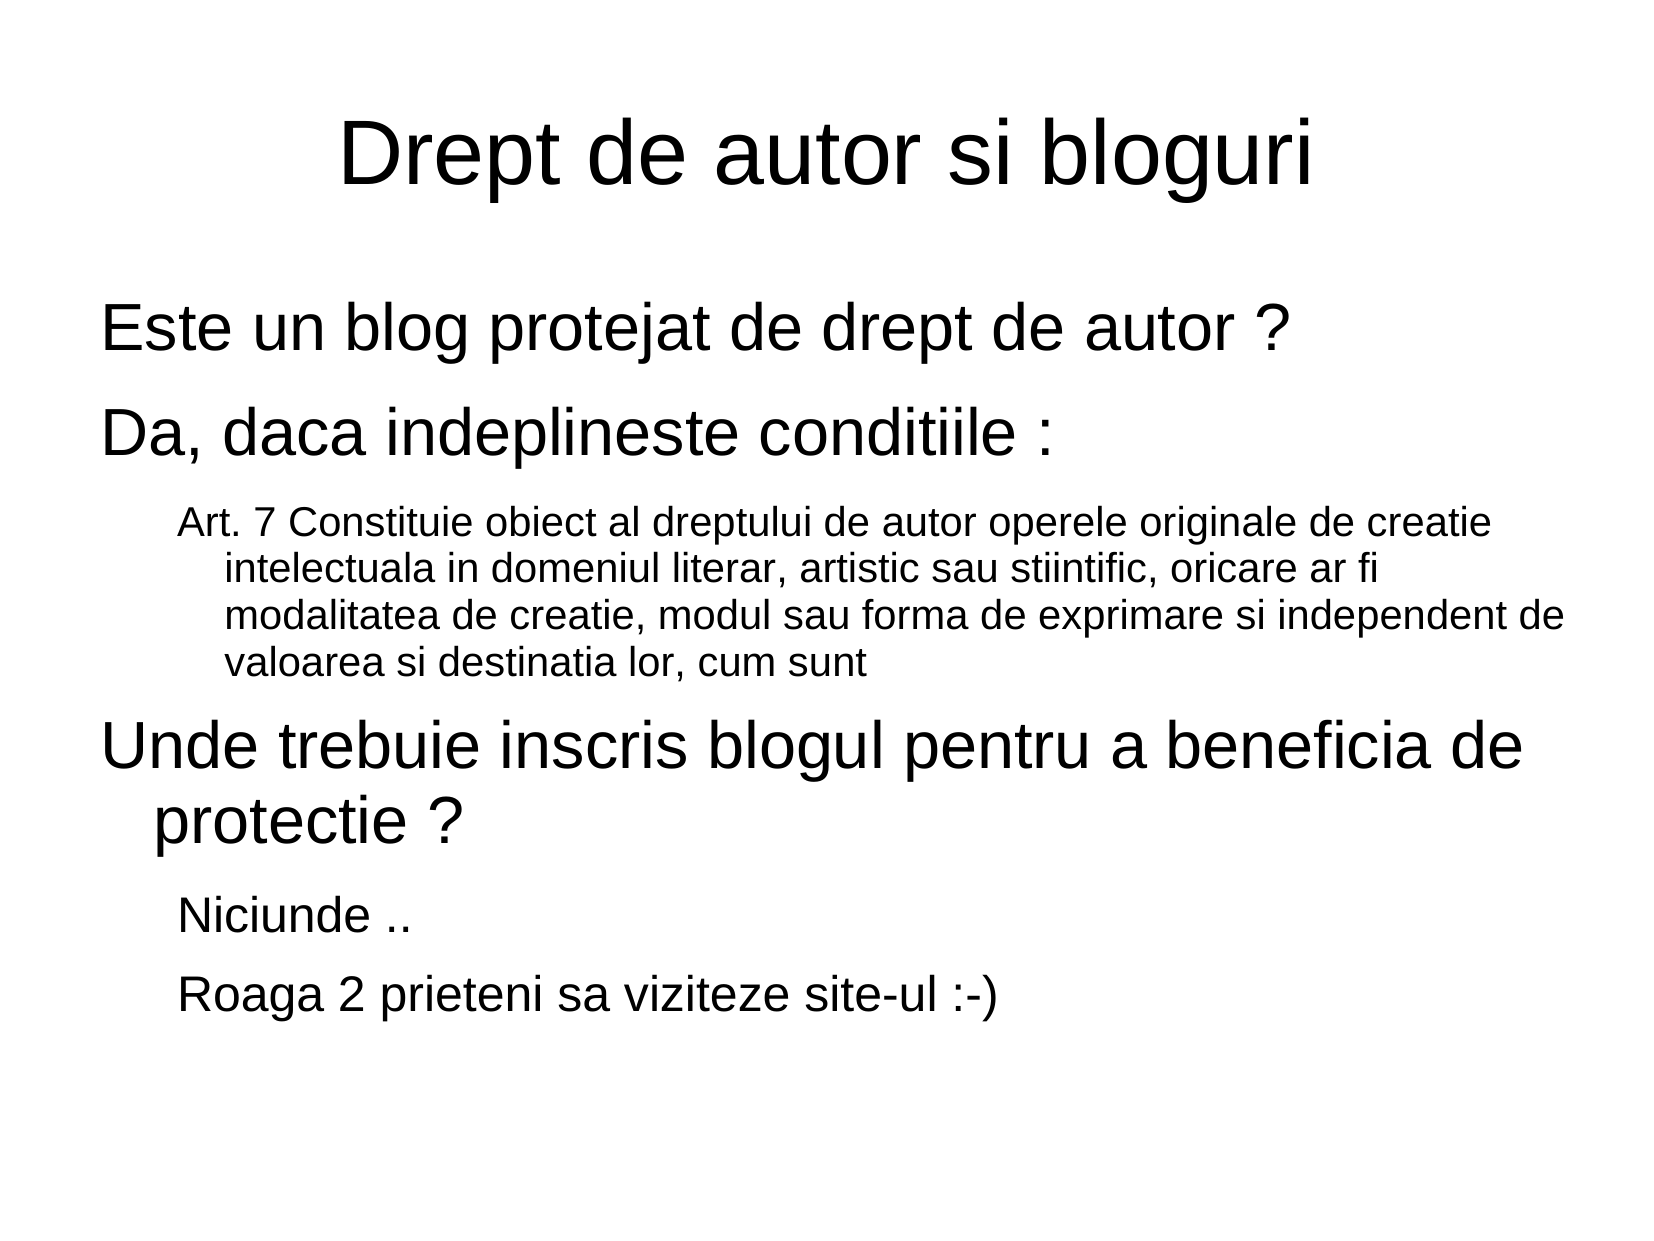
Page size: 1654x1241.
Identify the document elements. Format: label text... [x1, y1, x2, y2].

title Drept de autor si bloguri [82, 49, 1571, 257]
list Este un blog protejat de drept de autor ? Da, daca indeplineste conditiile : Art. 7 Constituie obiect al dreptului de autor operele originale de creatie intelectuala in domeniul literar, artistic sau stiintific, oricare ar fi modalitatea de creatie, modul sau forma de exprimare si independent de valoarea si destinatia lor, cum sunt Unde trebuie inscris blogul pentru a beneficia de protectie ? Niciunde .. Roaga 2 prieteni sa viziteze site-ul :-) [82, 290, 1571, 1109]
